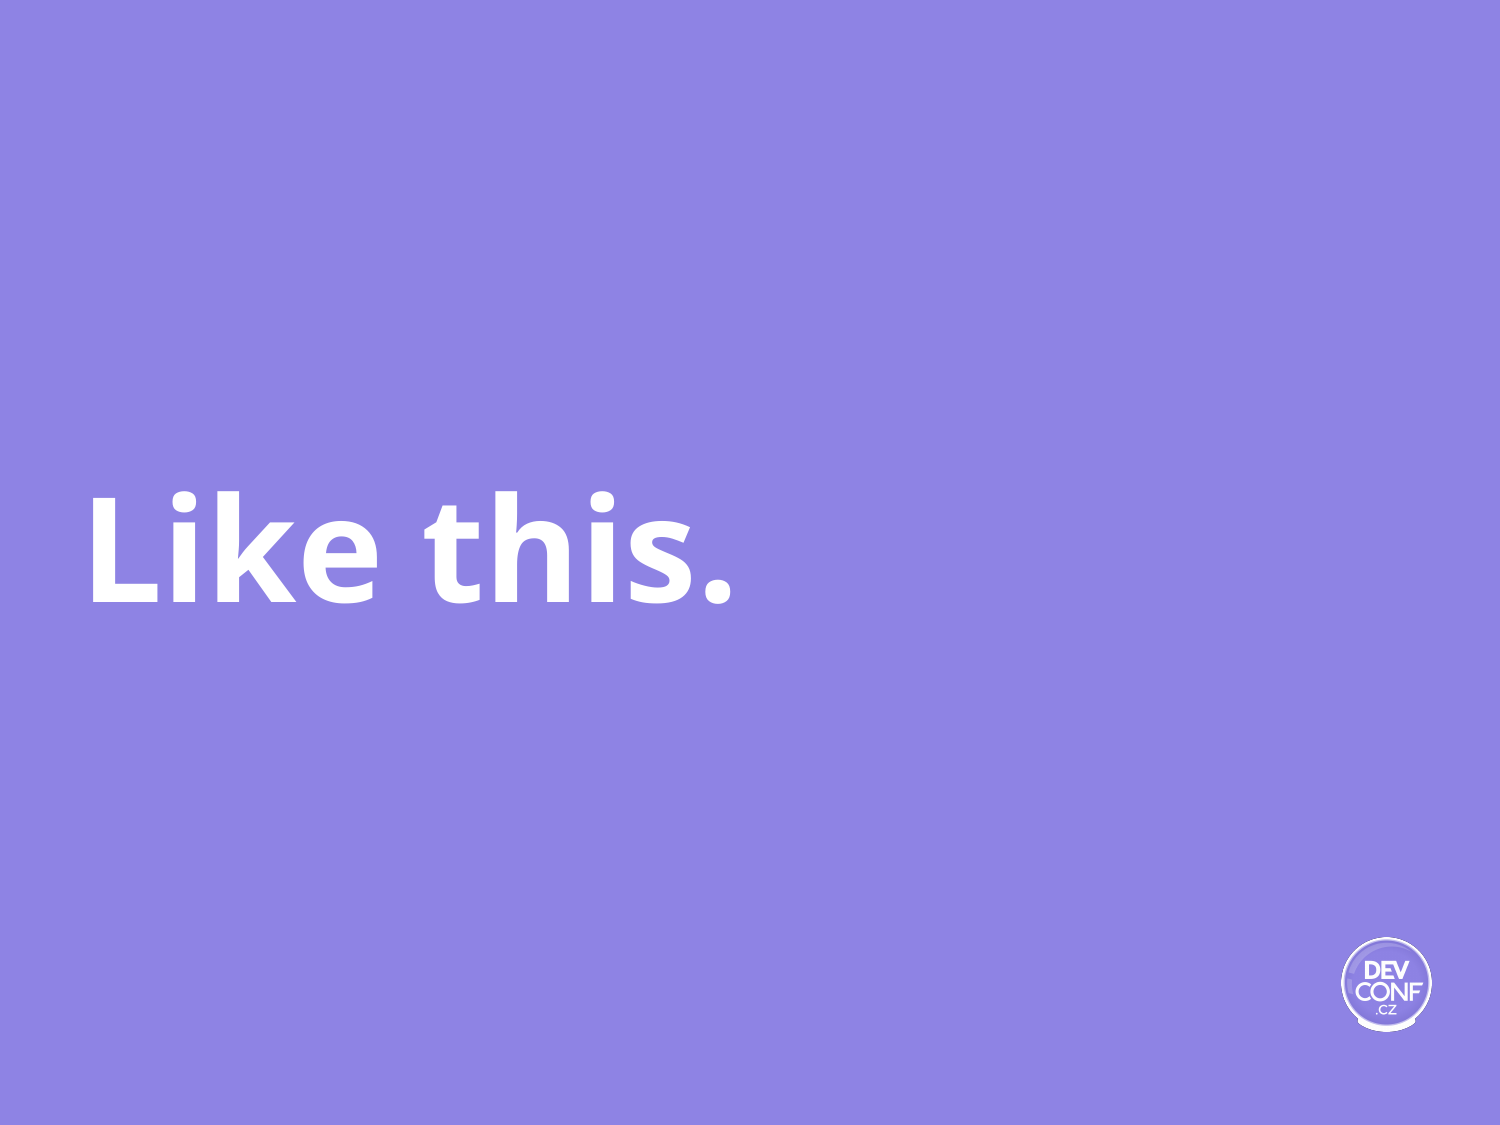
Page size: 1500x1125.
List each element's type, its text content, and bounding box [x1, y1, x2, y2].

title Like this. [80, 98, 1125, 994]
picture [1341, 937, 1432, 1032]
